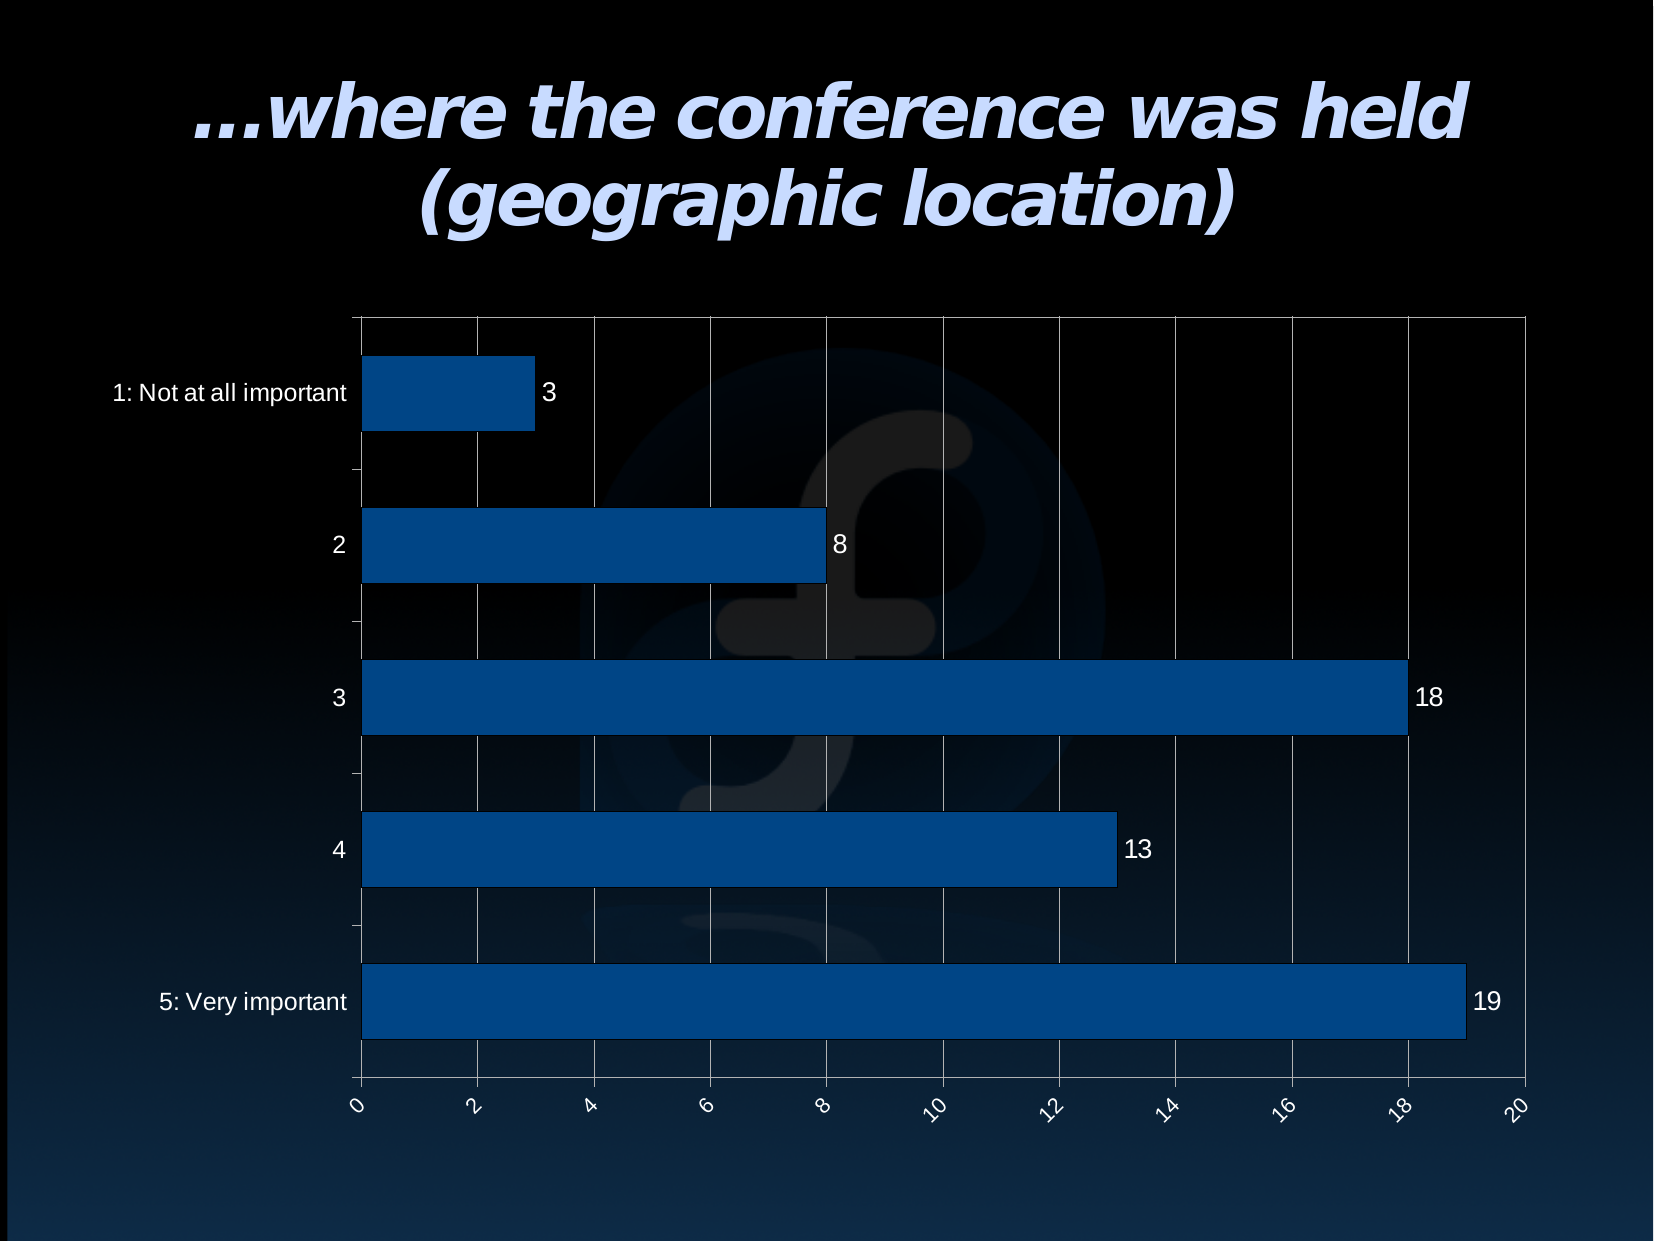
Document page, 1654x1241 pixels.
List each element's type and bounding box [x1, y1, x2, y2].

chart [361, 355, 536, 432]
picture [7, 6, 1654, 1241]
